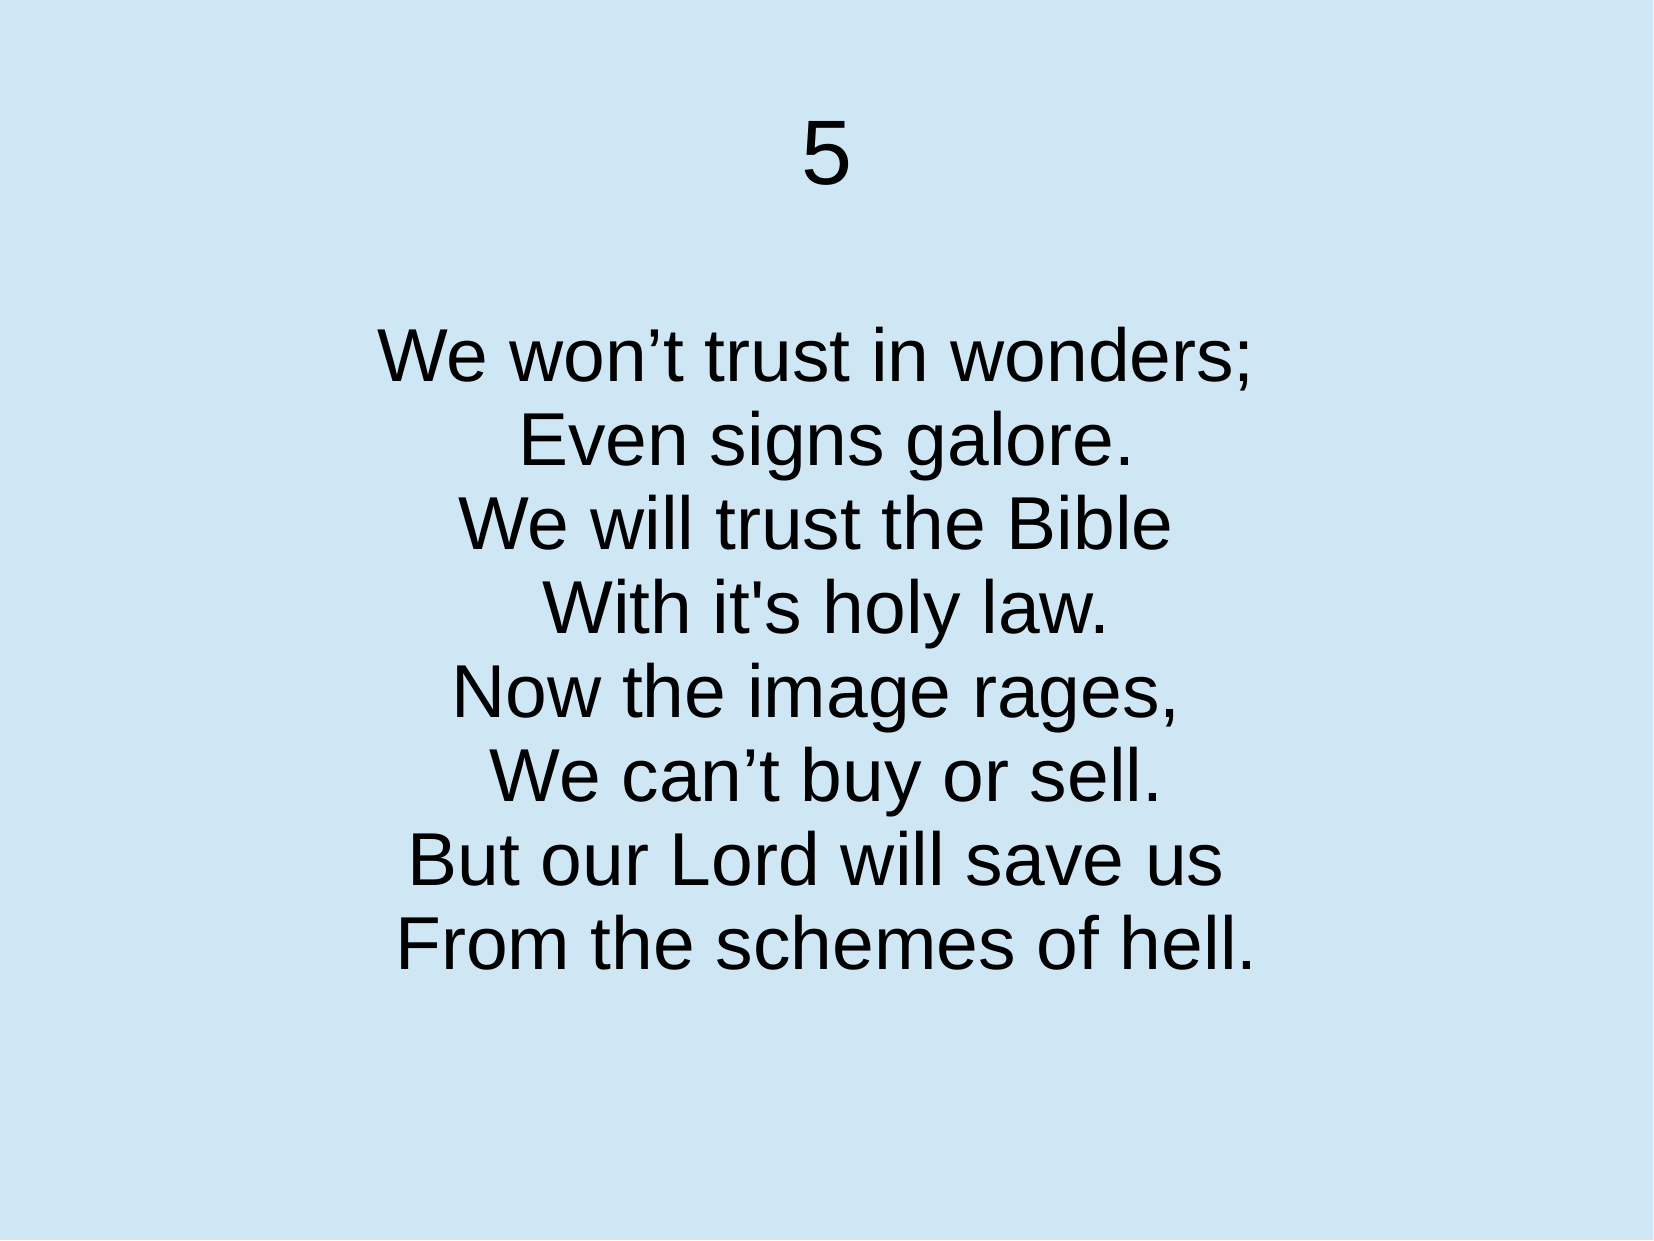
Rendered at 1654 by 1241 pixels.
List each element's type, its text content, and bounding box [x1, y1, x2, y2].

title 5 [82, 49, 1571, 257]
subtitle We won’t trust in wonders; Even signs galore. We will trust the Bible With it's holy law. Now the image rages, We can’t buy or sell. But our Lord will save us From the schemes of hell. [82, 290, 1571, 1010]
